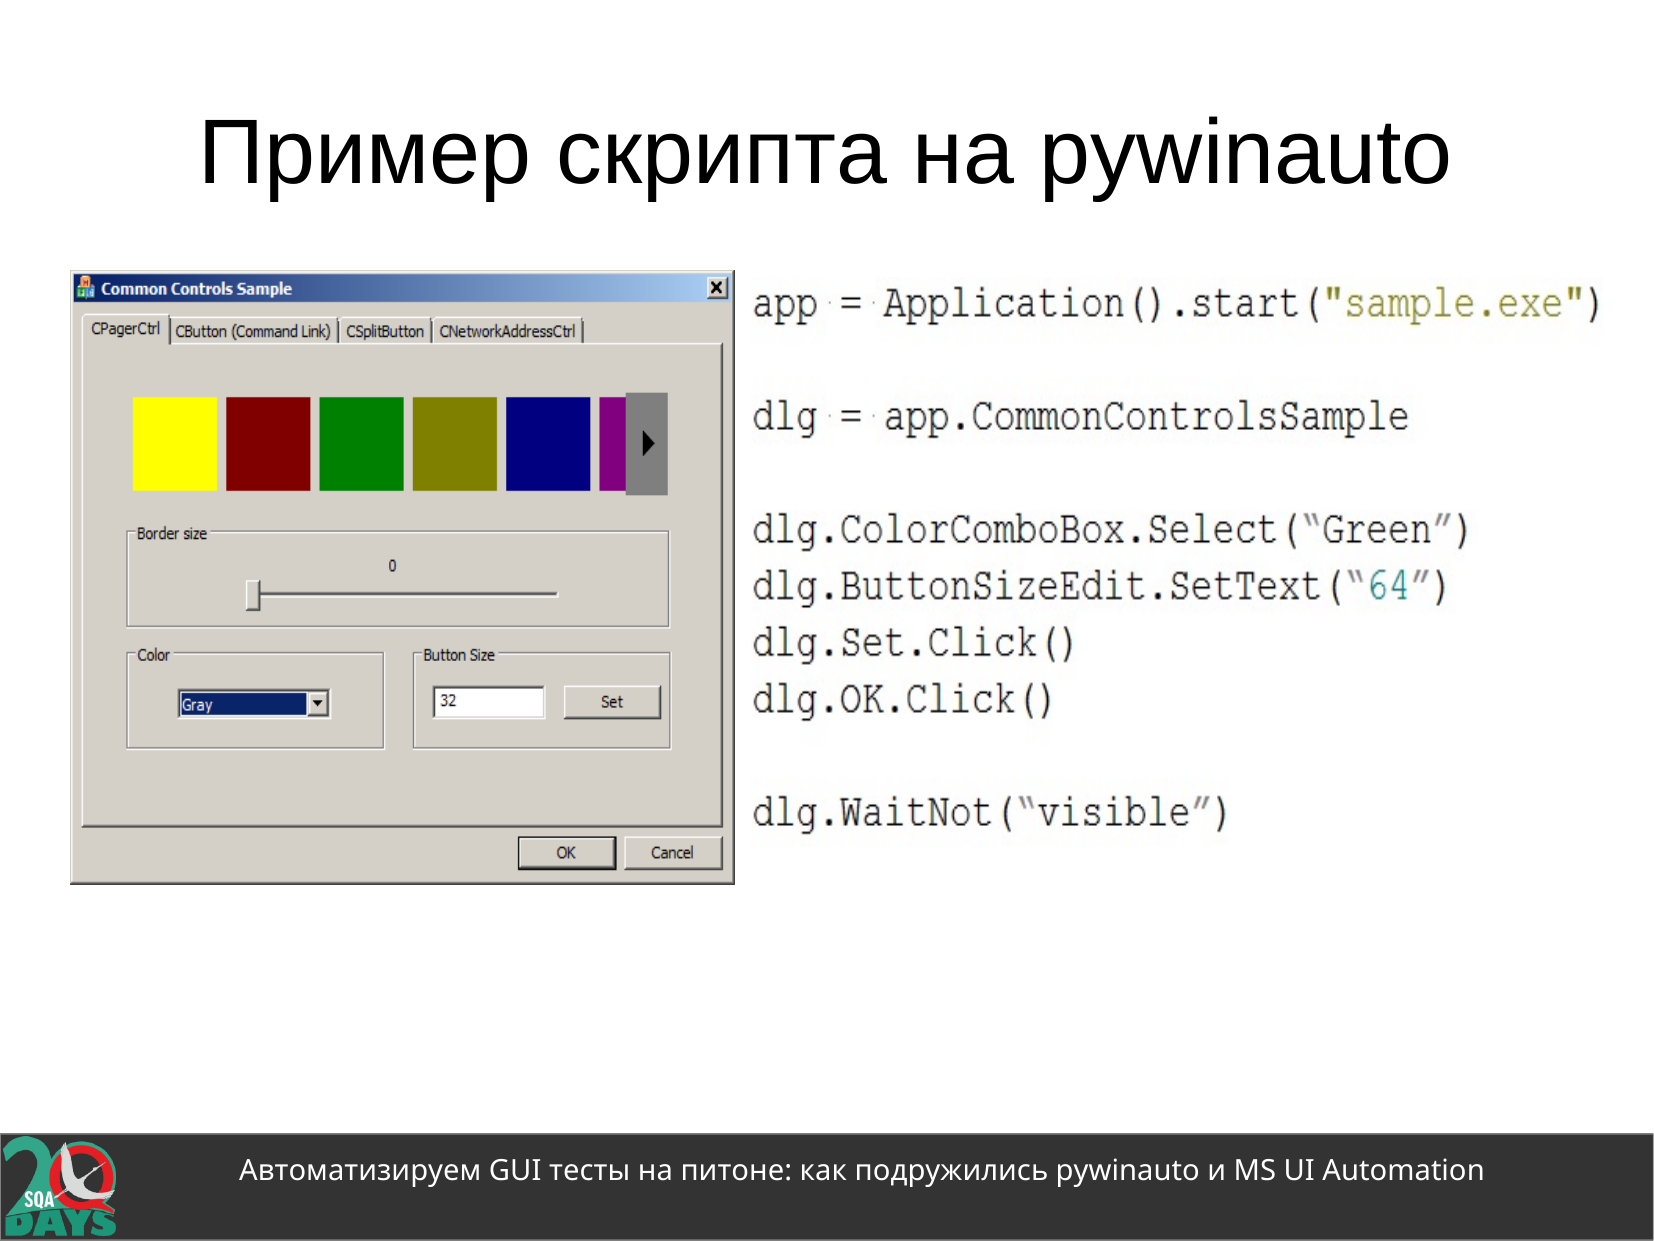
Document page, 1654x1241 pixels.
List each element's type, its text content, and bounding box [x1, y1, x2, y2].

picture [70, 270, 736, 886]
title Пример скрипта на pywinauto [82, 49, 1571, 257]
text_box [0, 1133, 1654, 1241]
text_box Автоматизируем GUI тесты на питоне: как подружились pywinauto и MS UI Automation [224, 1145, 1607, 1229]
picture [3, 1136, 116, 1236]
picture [751, 277, 1606, 871]
